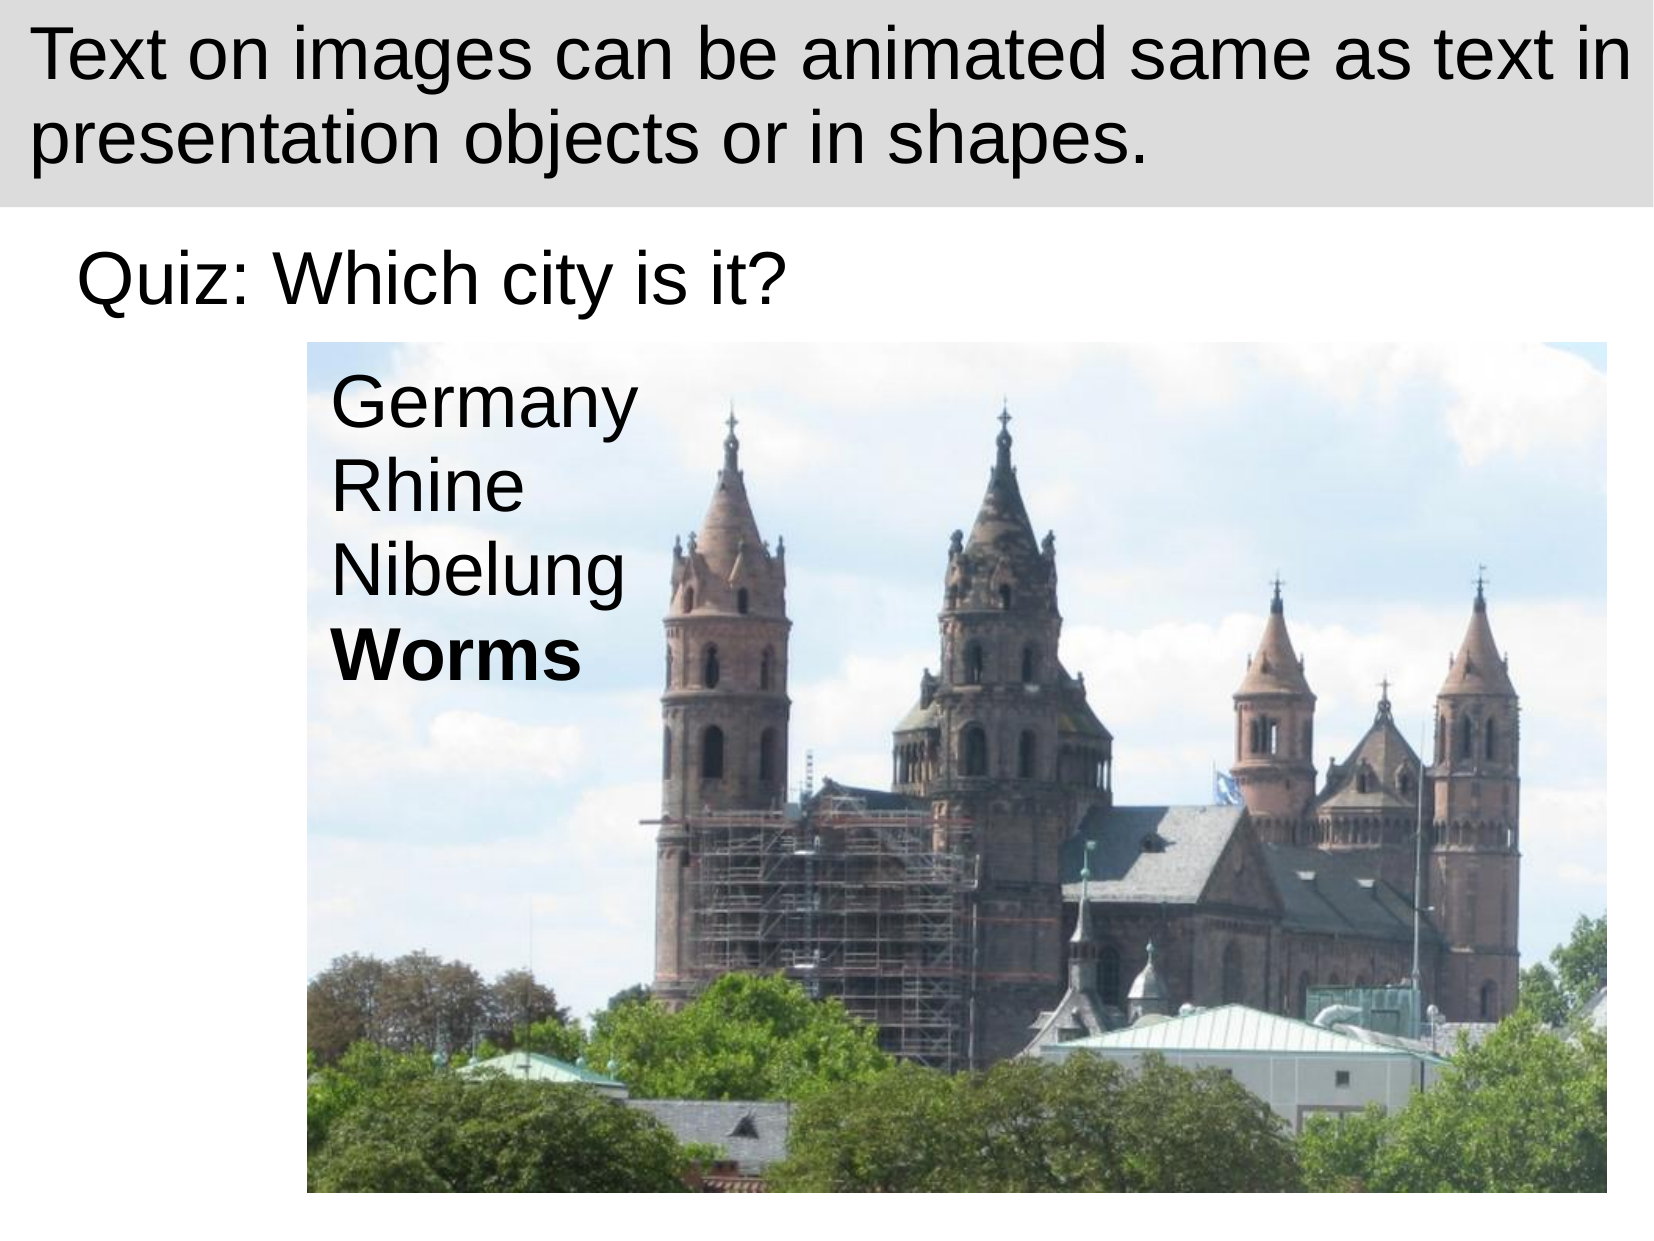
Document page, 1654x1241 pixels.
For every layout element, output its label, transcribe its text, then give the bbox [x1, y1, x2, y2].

picture [307, 342, 1607, 1193]
title Text on images can be animated same as text in presentation objects or in shapes. [0, 0, 1654, 208]
text_box Quiz: Which city is it? [47, 224, 790, 321]
